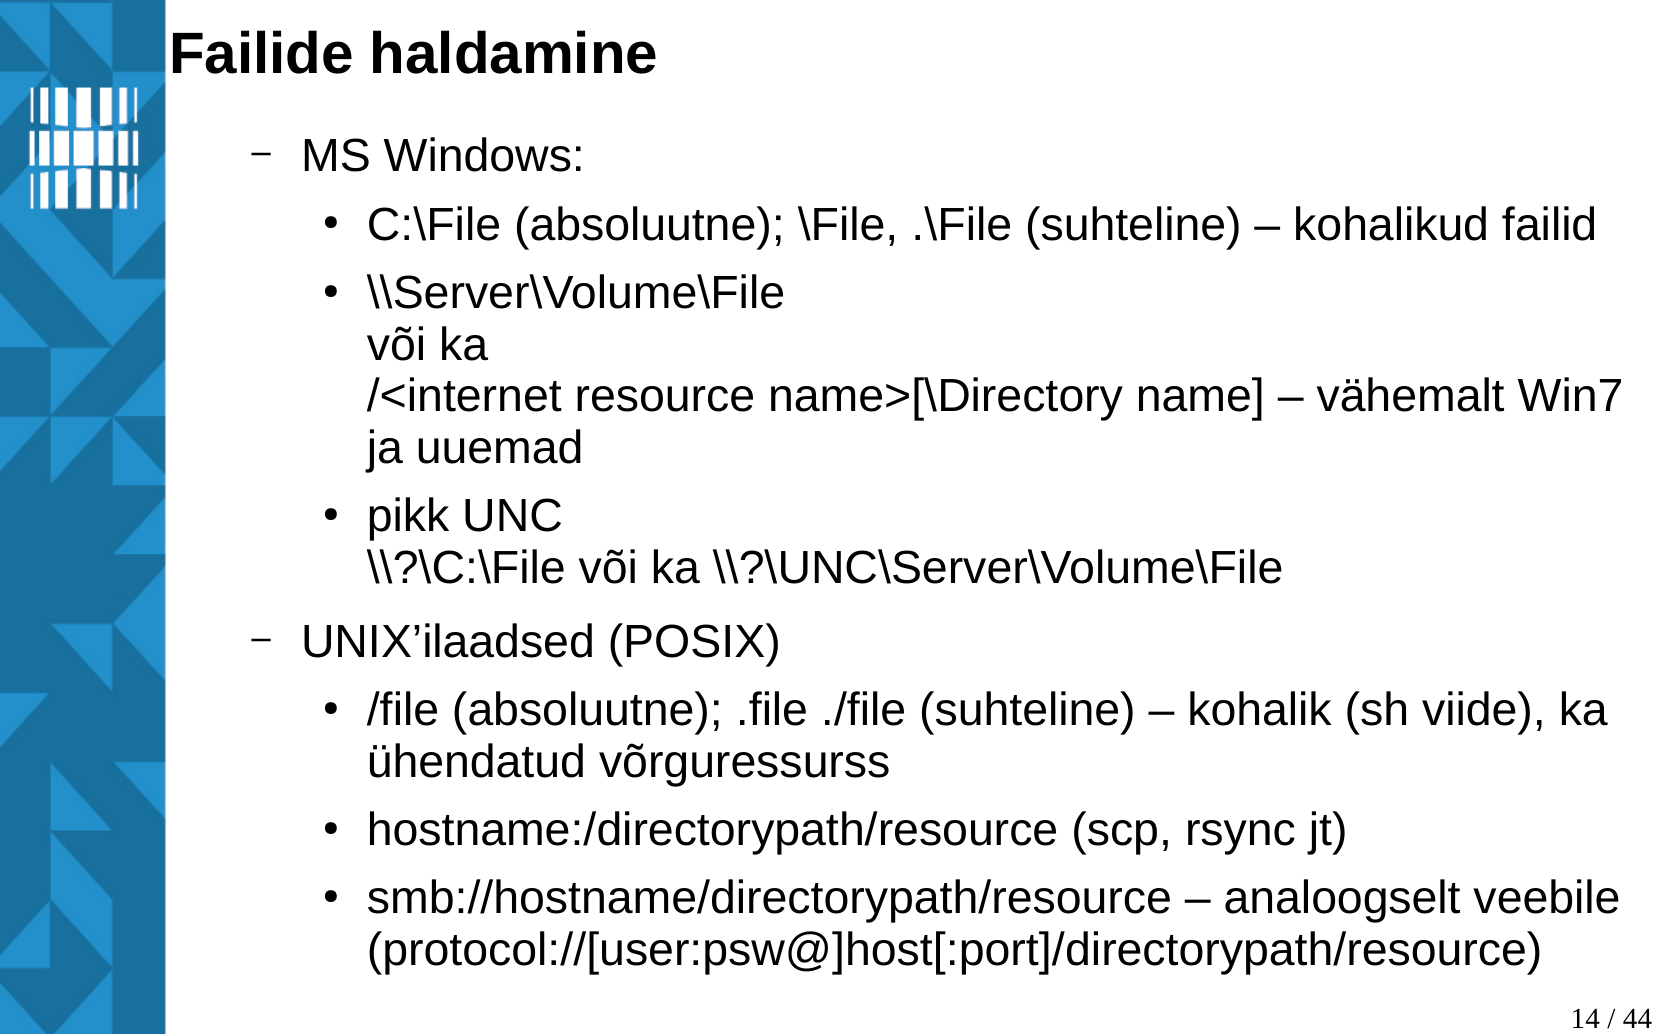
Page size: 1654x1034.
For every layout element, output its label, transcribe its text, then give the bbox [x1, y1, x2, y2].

list MS Windows: C:\File (absoluutne); \File, .\File (suhteline) – kohalikud failid \\Server\Volume\File või ka /<internet resource name>[\Directory name] – vähemalt Win7 ja uuemad pikk UNC \\?\C:\File või ka \\?\UNC\Server\Volume\File UNIX’ilaadsed (POSIX) /file (absoluutne); .file ./file (suhteline) – kohalik (sh viide), ka ühendatud võrguressurss hostname:/directorypath/resource (scp, rsync jt) smb://hostname/directorypath/resource – analoogselt veebile (protocol://[user:psw@]host[:port]/directorypath/resource) [169, 129, 1630, 997]
title Failide haldamine [169, 11, 1571, 95]
